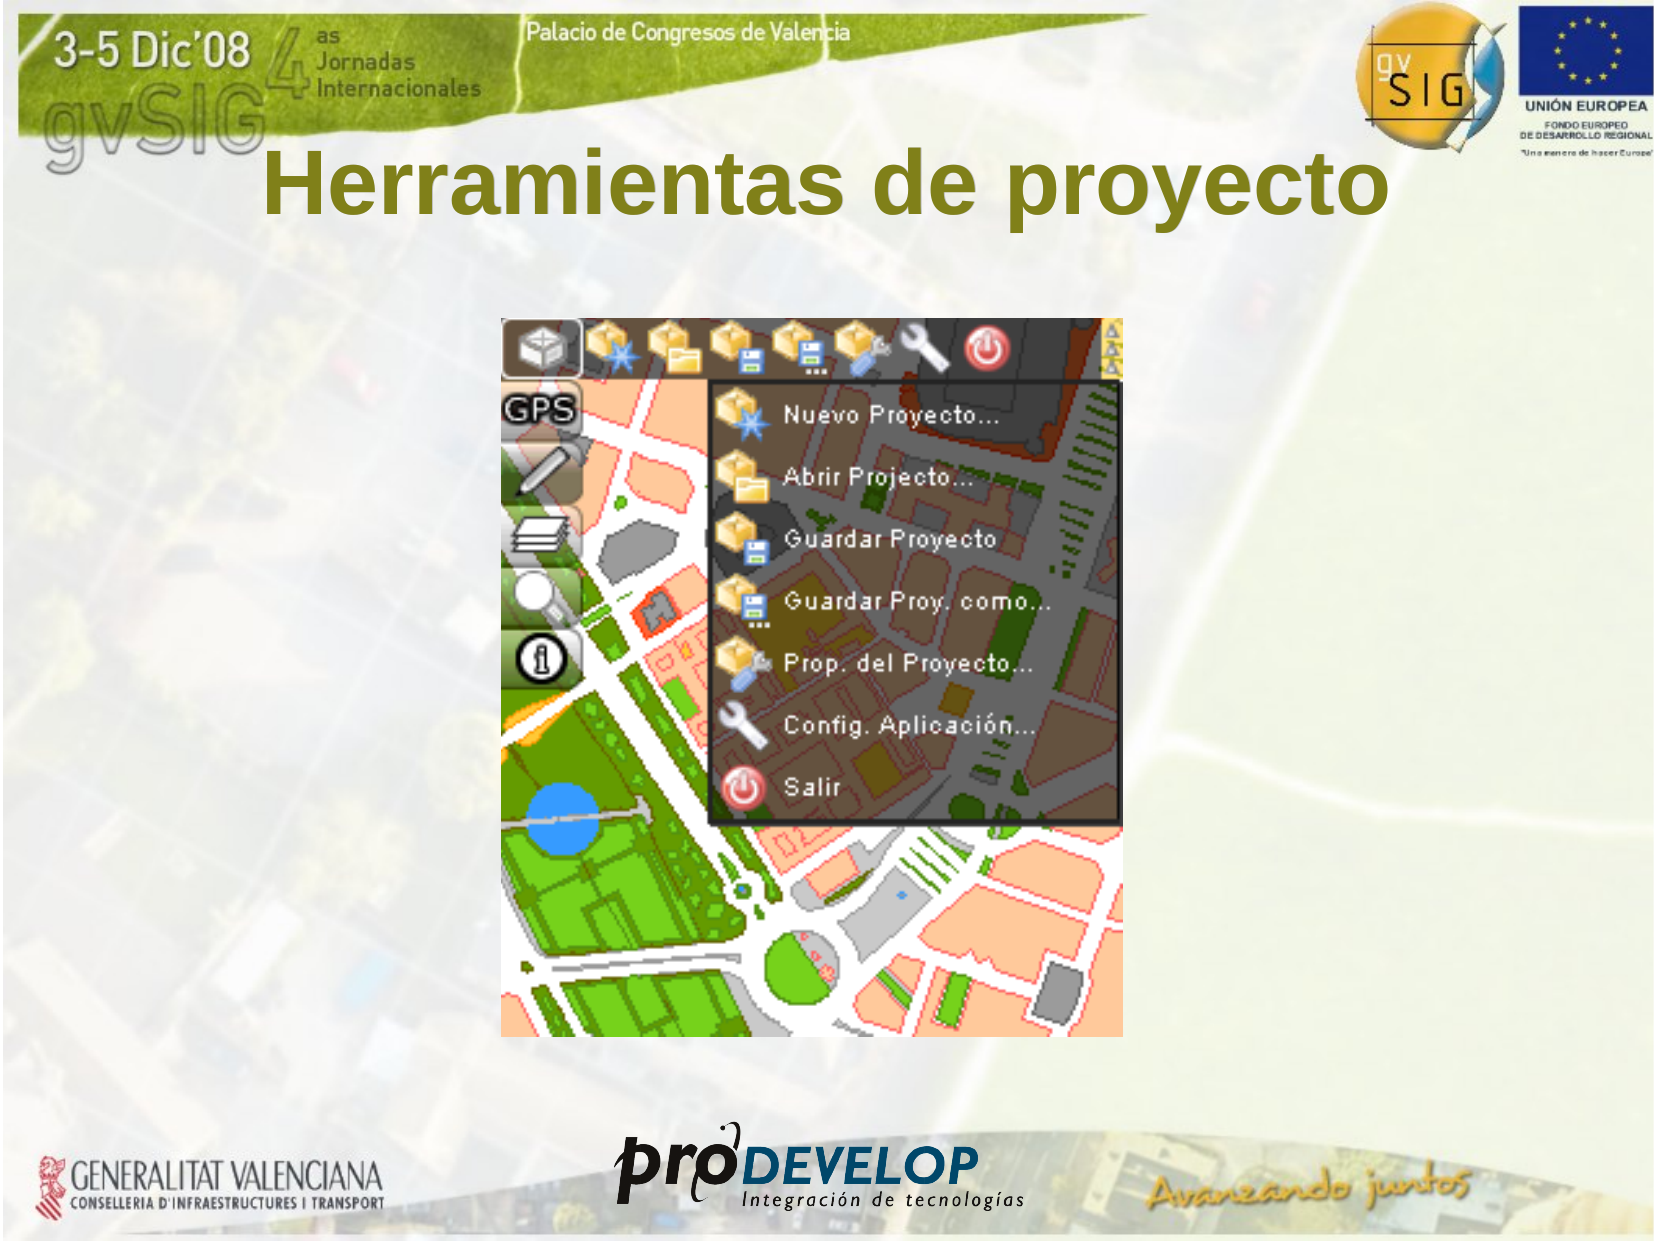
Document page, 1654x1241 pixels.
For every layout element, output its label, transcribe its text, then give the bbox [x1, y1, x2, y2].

picture [3, 0, 1654, 1241]
title Herramientas de proyecto [82, 78, 1571, 287]
